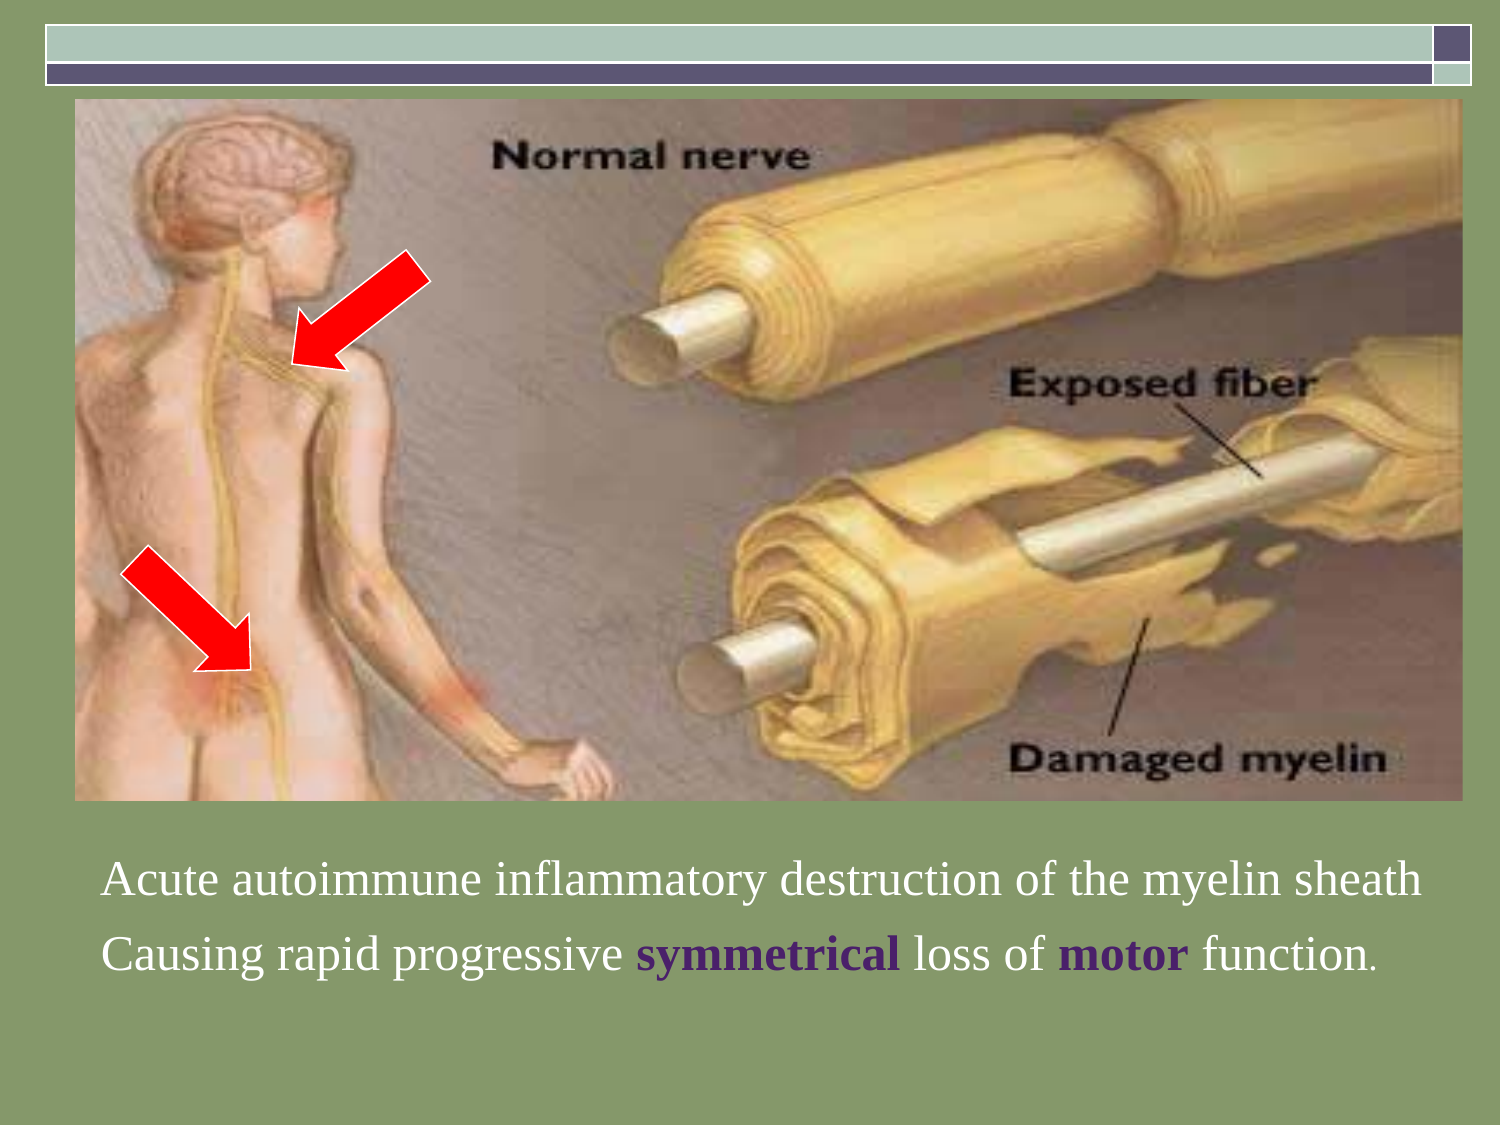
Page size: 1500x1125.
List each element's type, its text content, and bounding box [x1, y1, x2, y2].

text_box Acute autoimmune inflammatory destruction of the myelin sheath [85, 837, 1439, 913]
text_box Causing rapid progressive symmetrical loss of motor function. [86, 912, 1393, 988]
picture [75, 99, 1463, 801]
text_box [120, 545, 251, 672]
text_box [291, 249, 431, 371]
